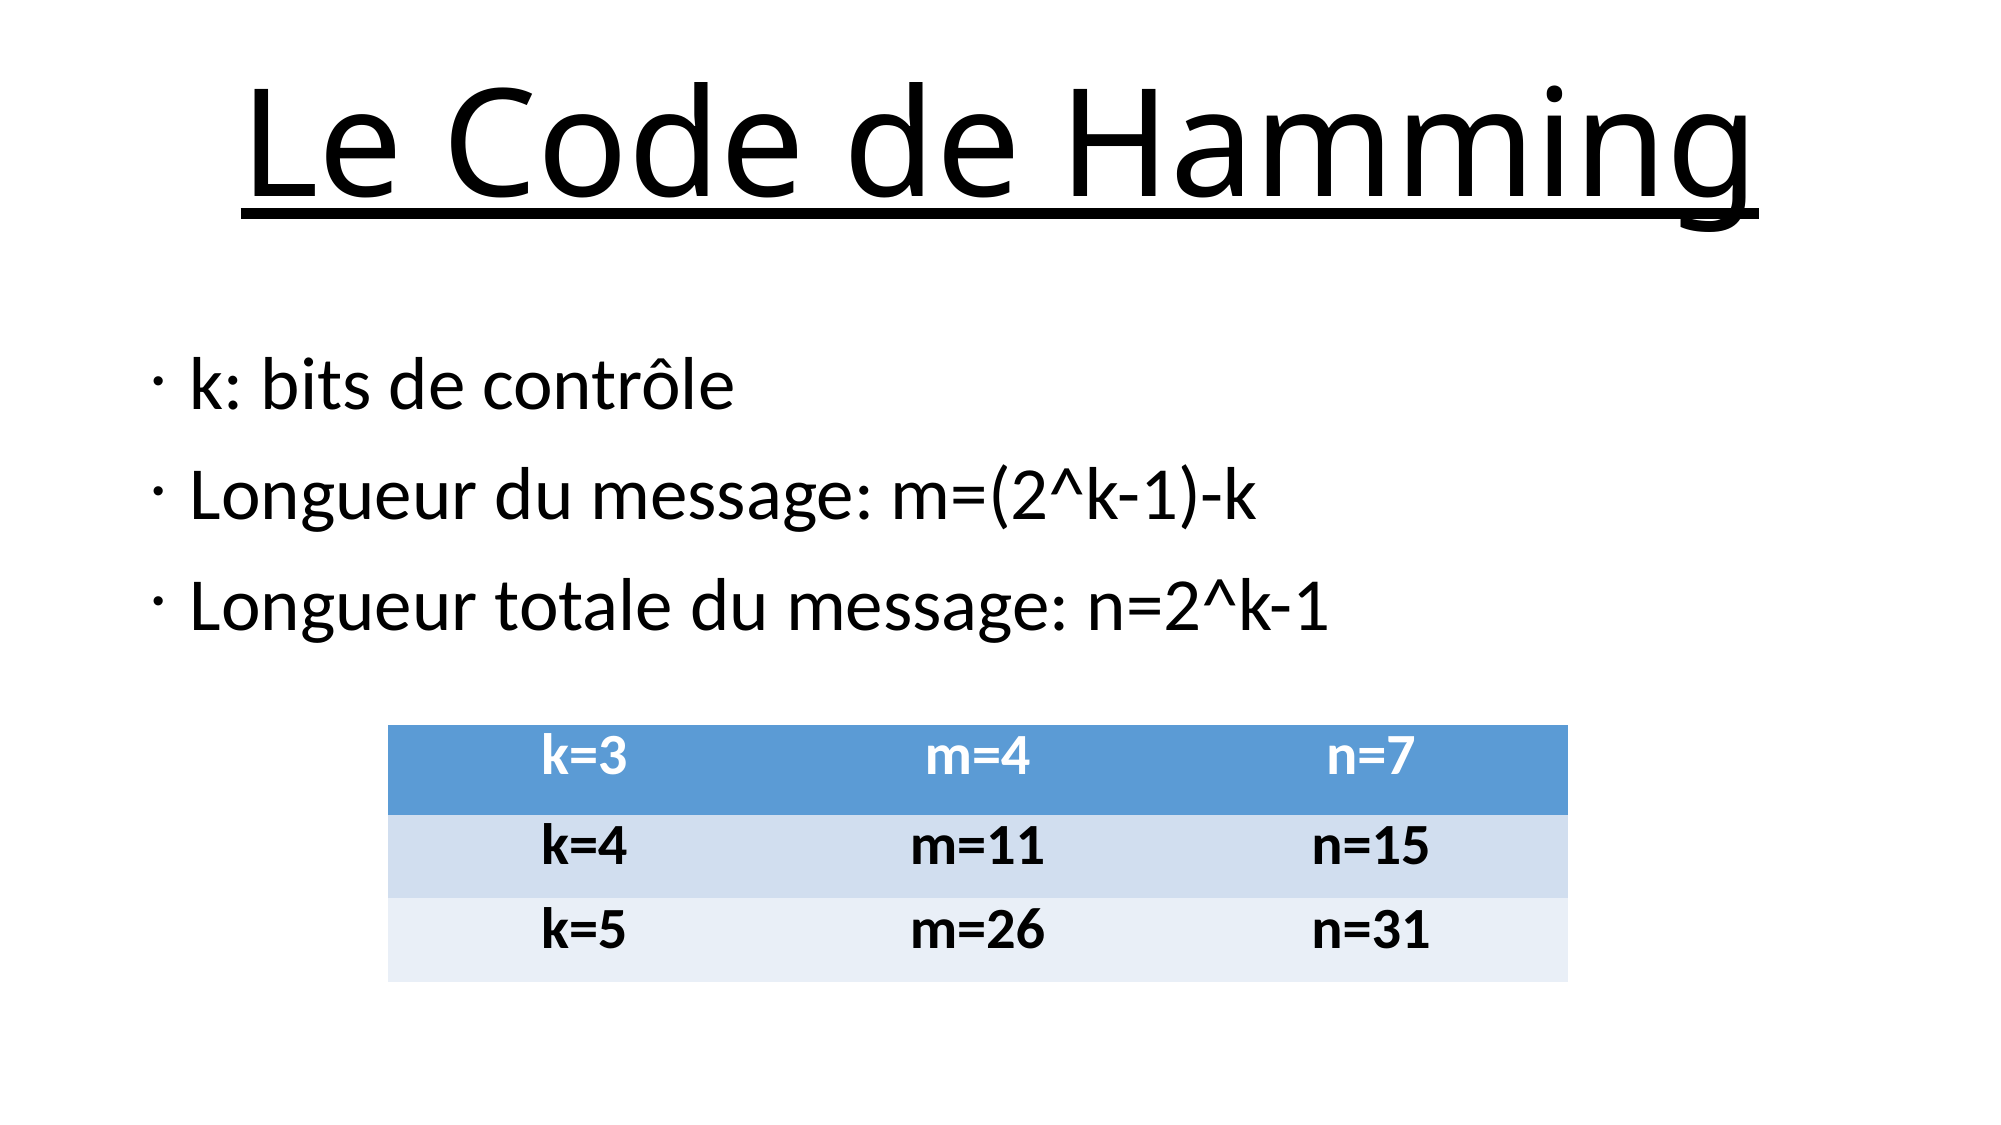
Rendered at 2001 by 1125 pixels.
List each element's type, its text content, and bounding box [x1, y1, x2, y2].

table_cell m=11 [781, 815, 1174, 898]
table_cell k=5 [388, 898, 781, 982]
table_header m=4 [781, 725, 1174, 815]
title Le Code de Hamming [137, 59, 1863, 278]
table_cell n=31 [1174, 898, 1568, 982]
table_cell n=15 [1174, 815, 1568, 898]
list k: bits de contrôle Longueur du message: m=(2^k-1)-k Longueur totale du message: n=2^k-1 [137, 336, 1863, 1051]
table_cell k=4 [388, 815, 781, 898]
table_cell m=26 [781, 898, 1174, 982]
table_header n=7 [1174, 725, 1568, 815]
table_header k=3 [388, 725, 781, 815]
